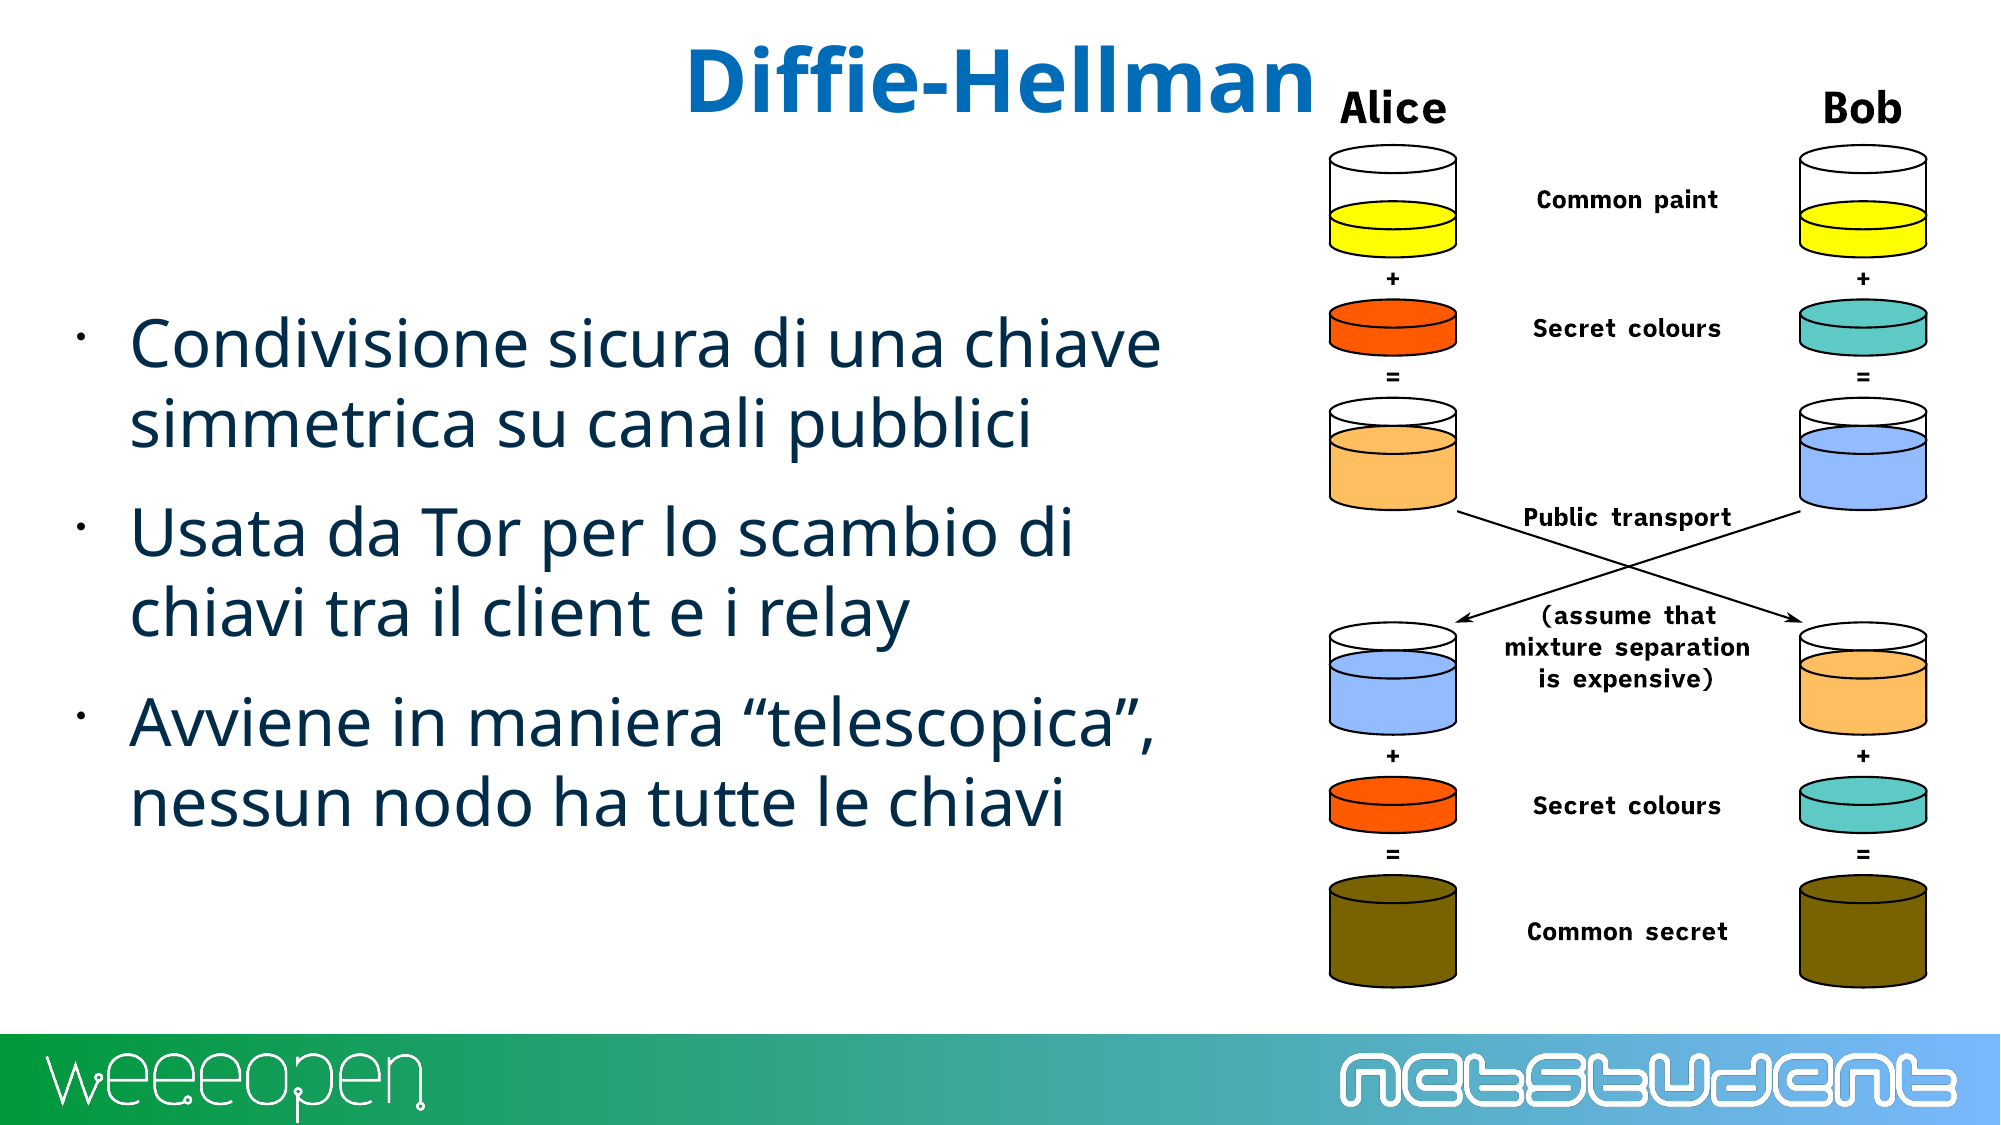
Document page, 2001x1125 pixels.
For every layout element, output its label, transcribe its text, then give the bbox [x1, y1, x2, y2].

picture [1340, 1053, 1957, 1107]
picture [1328, 88, 1928, 989]
list Condivisione sicura di una chiave simmetrica su canali pubblici Usata da Tor per lo scambio di chiavi tra il client e i relay Avviene in maniera “telescopica”, nessun nodo ha tutte le chiavi [43, 293, 1182, 1008]
picture [45, 1053, 425, 1123]
title Diffie-Hellman [43, 29, 1959, 247]
